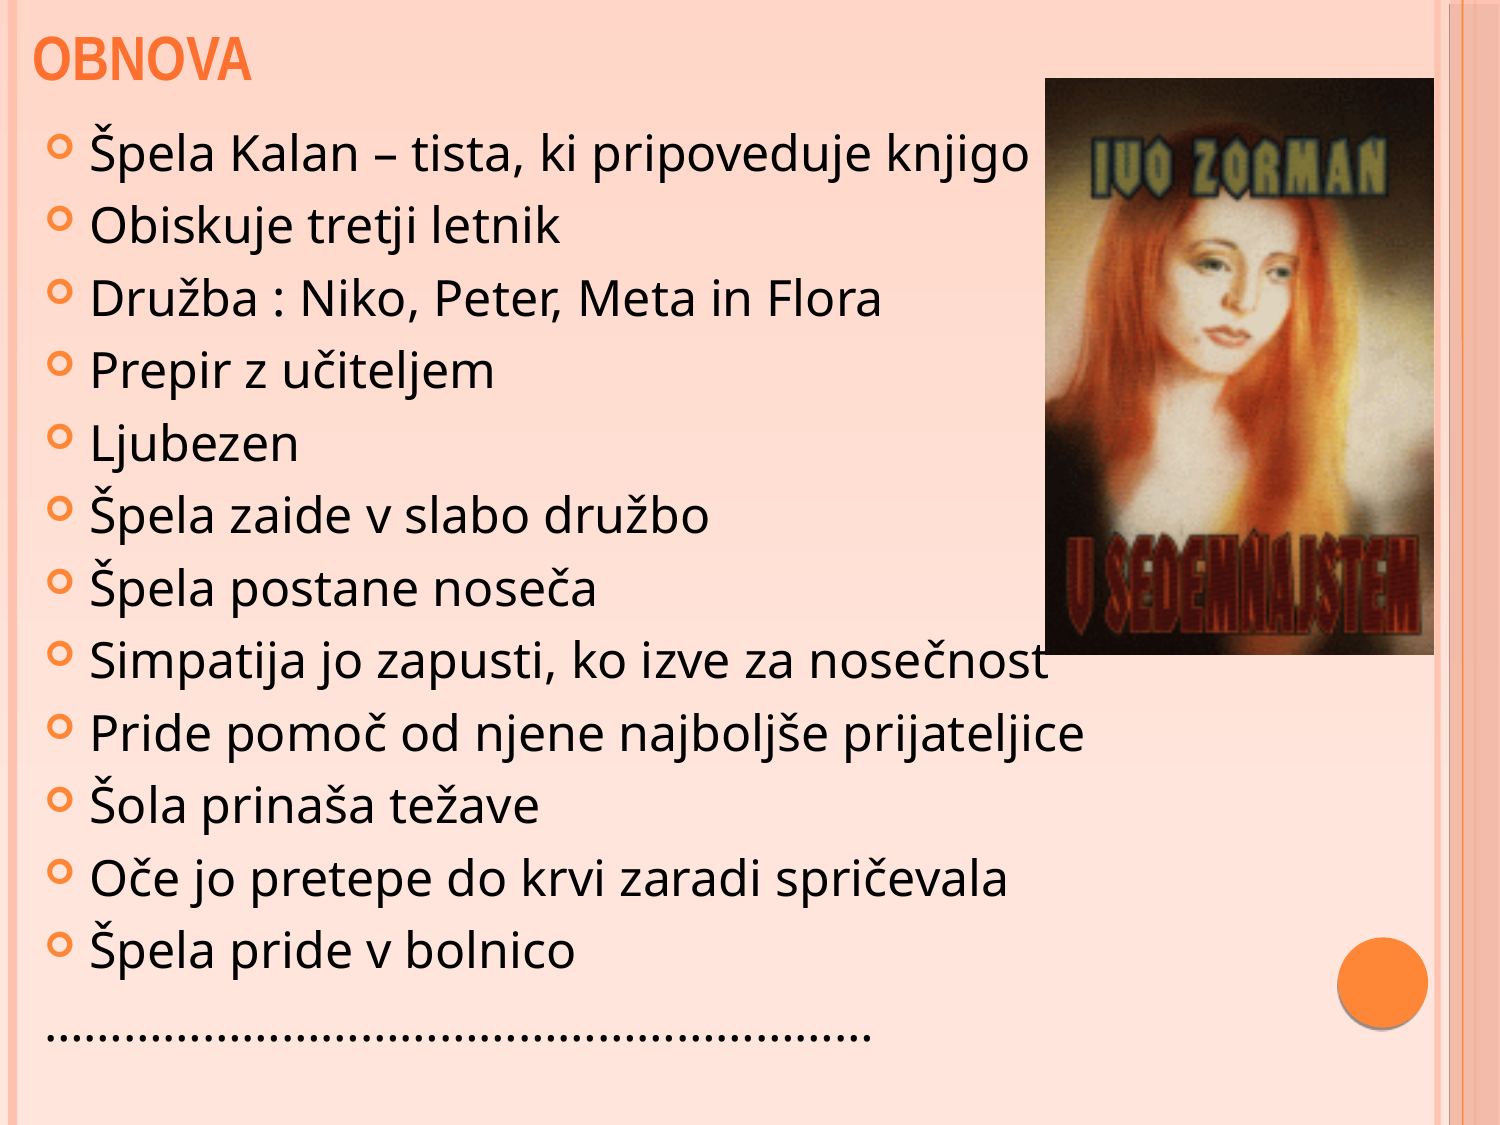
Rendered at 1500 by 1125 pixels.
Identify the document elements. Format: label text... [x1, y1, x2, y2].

title OBNOVA [17, 0, 1243, 100]
picture [1045, 78, 1434, 655]
list Špela Kalan – tista, ki pripoveduje knjigo Obiskuje tretji letnik Družba : Niko, Peter, Meta in Flora Prepir z učiteljem Ljubezen Špela zaide v slabo družbo Špela postane noseča Simpatija jo zapusti, ko izve za nosečnost Pride pomoč od njene najboljše prijateljice Šola prinaša težave Oče jo pretepe do krvi zaradi spričevala Špela pride v bolnico ……………………………………………………… [29, 113, 1255, 1106]
